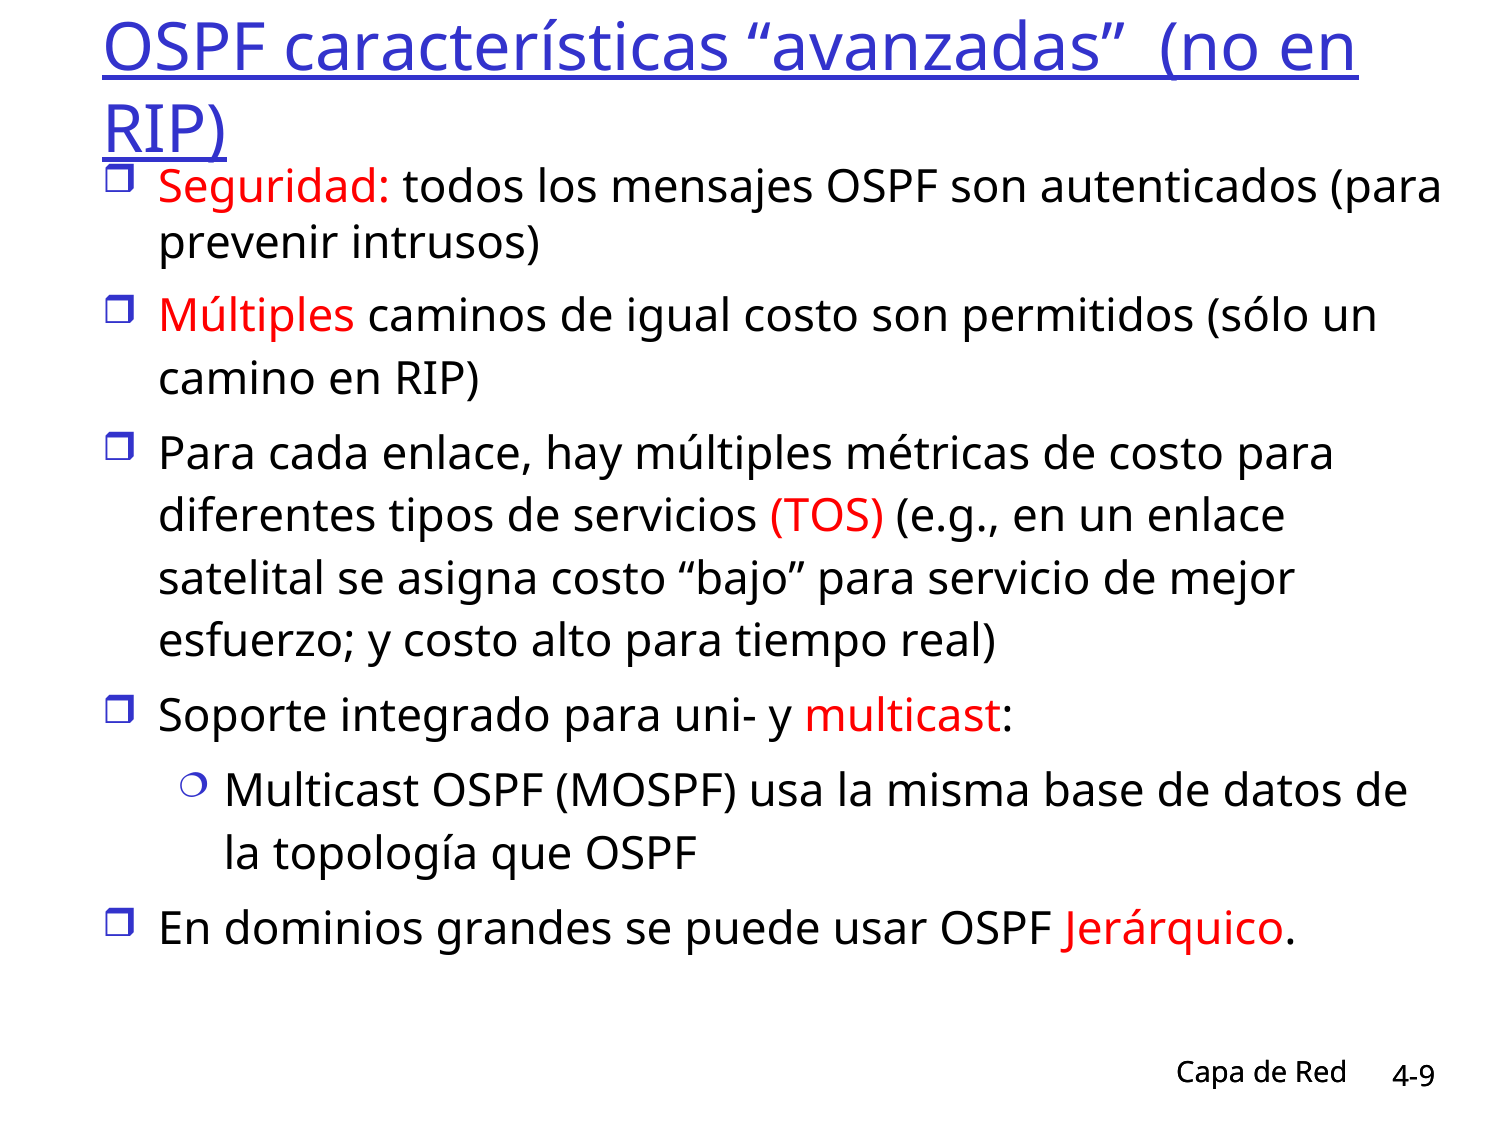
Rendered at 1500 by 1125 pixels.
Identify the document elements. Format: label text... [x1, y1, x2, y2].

title OSPF características “avanzadas” (no en RIP) [87, 0, 1463, 149]
list Seguridad: todos los mensajes OSPF son autenticados (para prevenir intrusos) Múltiples caminos de igual costo son permitidos (sólo un camino en RIP) Para cada enlace, hay múltiples métricas de costo para diferentes tipos de servicios (TOS) (e.g., en un enlace satelital se asigna costo “bajo” para servicio de mejor esfuerzo; y costo alto para tiempo real) Soporte integrado para uni- y multicast: Multicast OSPF (MOSPF) usa la misma base de datos de la topología que OSPF En dominios grandes se puede usar OSPF Jerárquico. [87, 149, 1463, 1040]
text_box 4-<number> [1339, 1050, 1451, 1125]
text_box Capa de Red [887, 1049, 1363, 1097]
